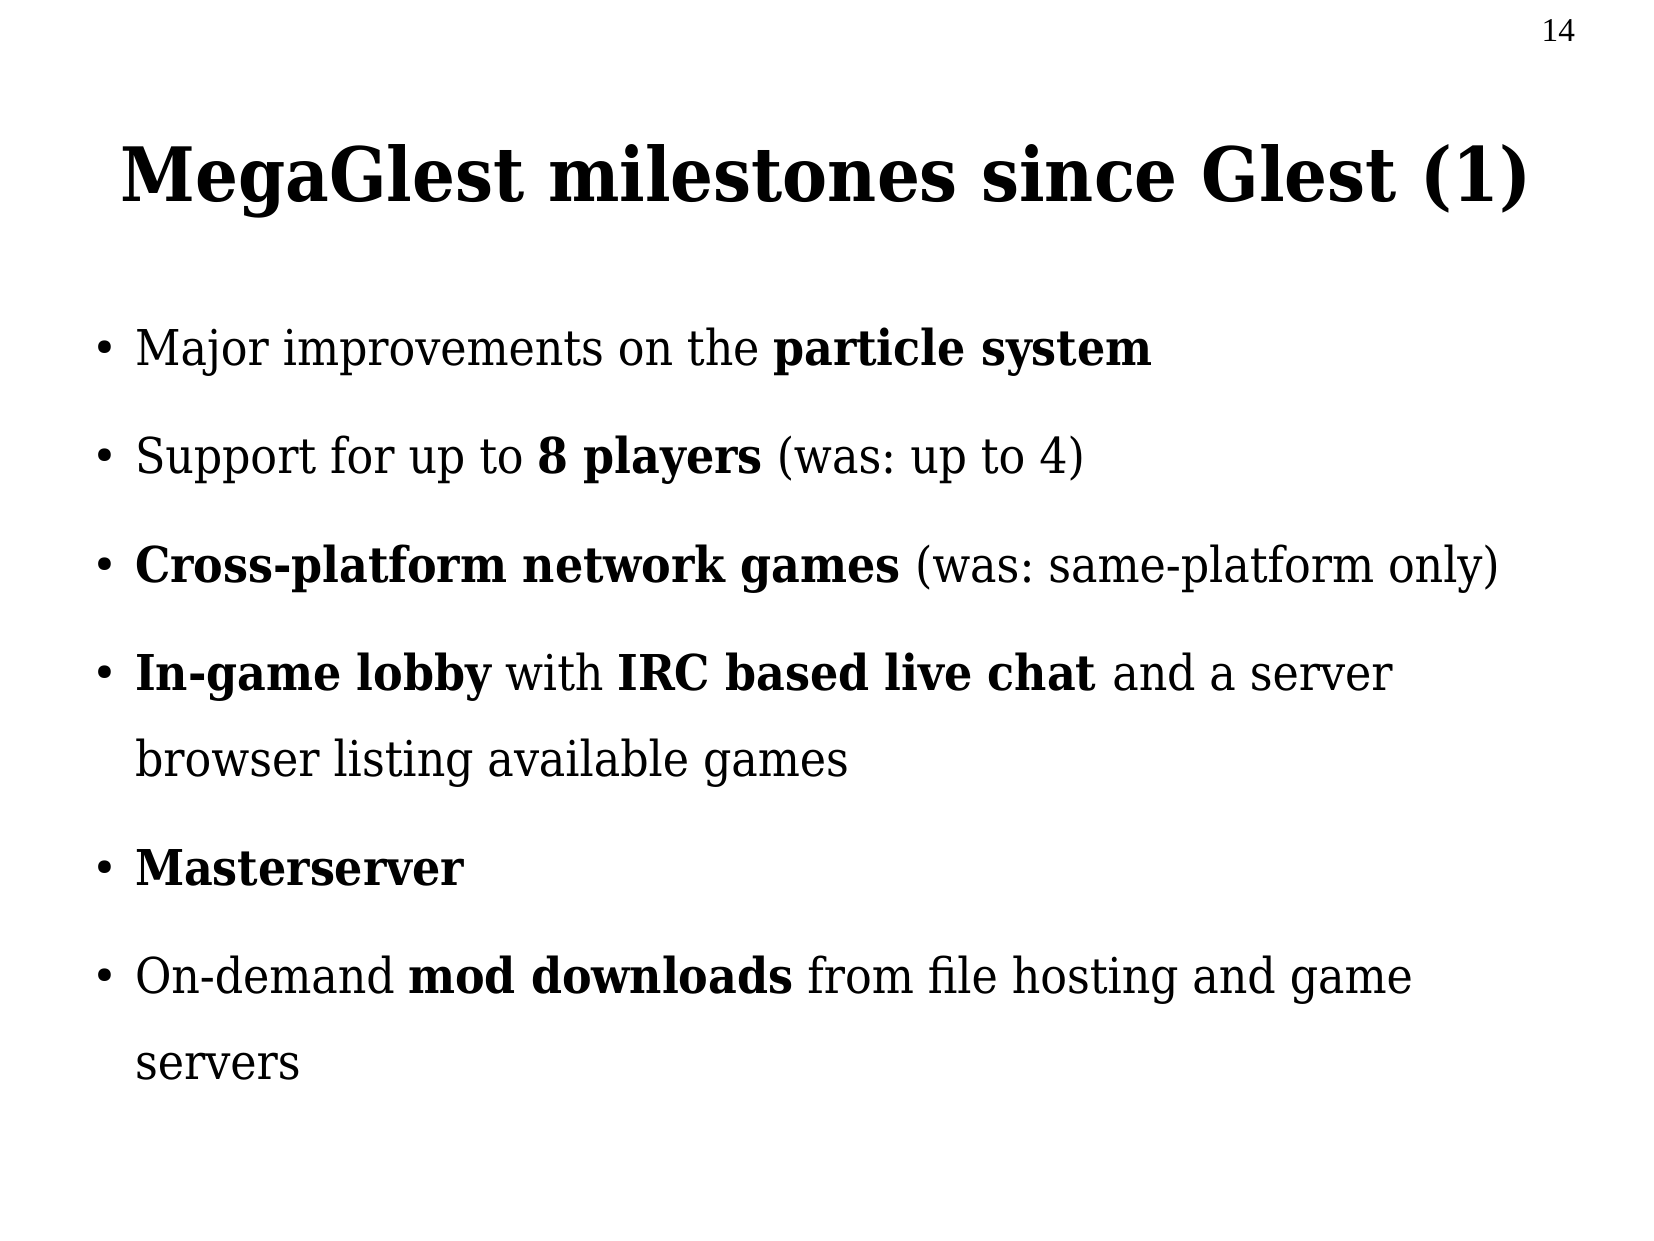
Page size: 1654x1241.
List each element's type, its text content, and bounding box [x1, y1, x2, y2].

title MegaGlest milestones since Glest (1) [82, 49, 1571, 257]
list Major improvements on the particle system Support for up to 8 players (was: up to 4) Cross-platform network games (was: same-platform only) In-game lobby with IRC based live chat and a server browser listing available games Masterserver On-demand mod downloads from file hosting and game servers [82, 290, 1538, 1158]
